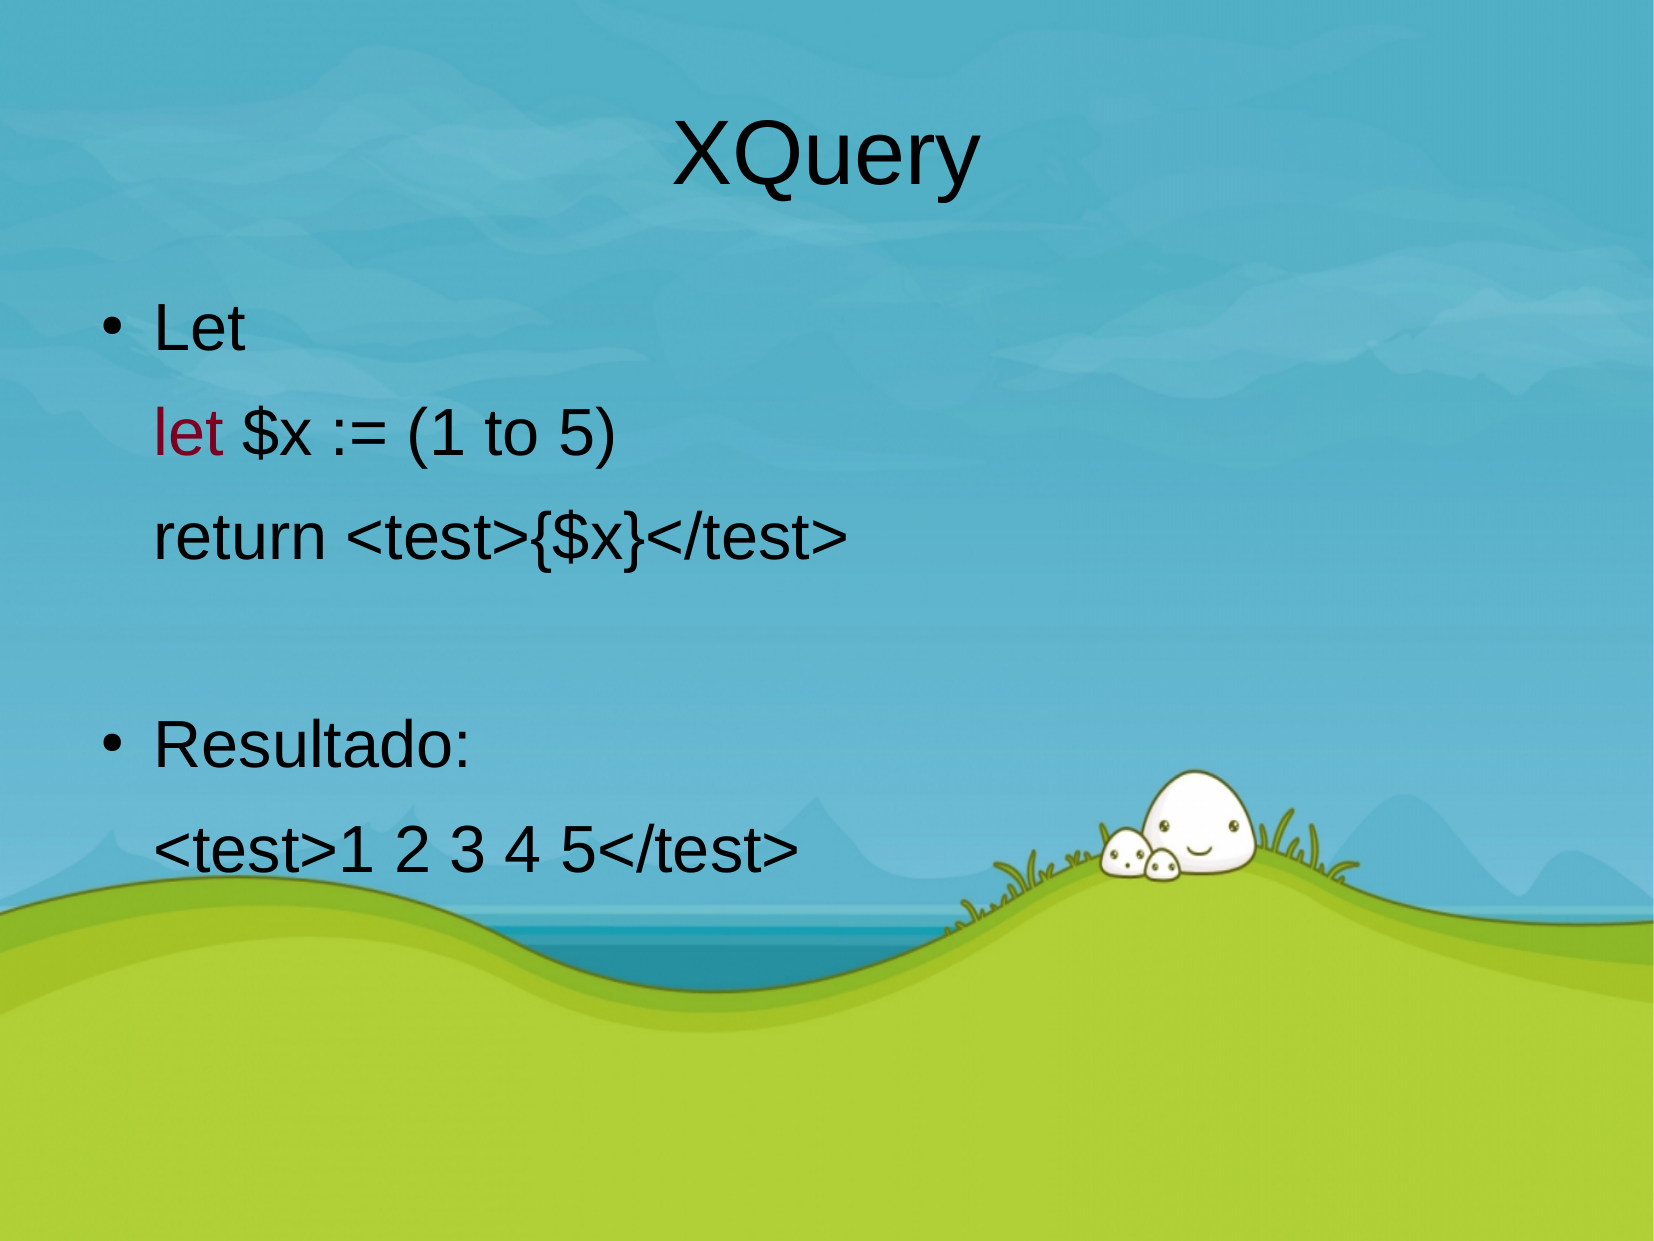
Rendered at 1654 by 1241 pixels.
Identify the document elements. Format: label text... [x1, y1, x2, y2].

picture [0, 0, 1654, 1241]
list Let let $x := (1 to 5) return <test>{$x}</test> Resultado: <test>1 2 3 4 5</test> [82, 290, 1571, 1109]
title XQuery [82, 49, 1571, 257]
